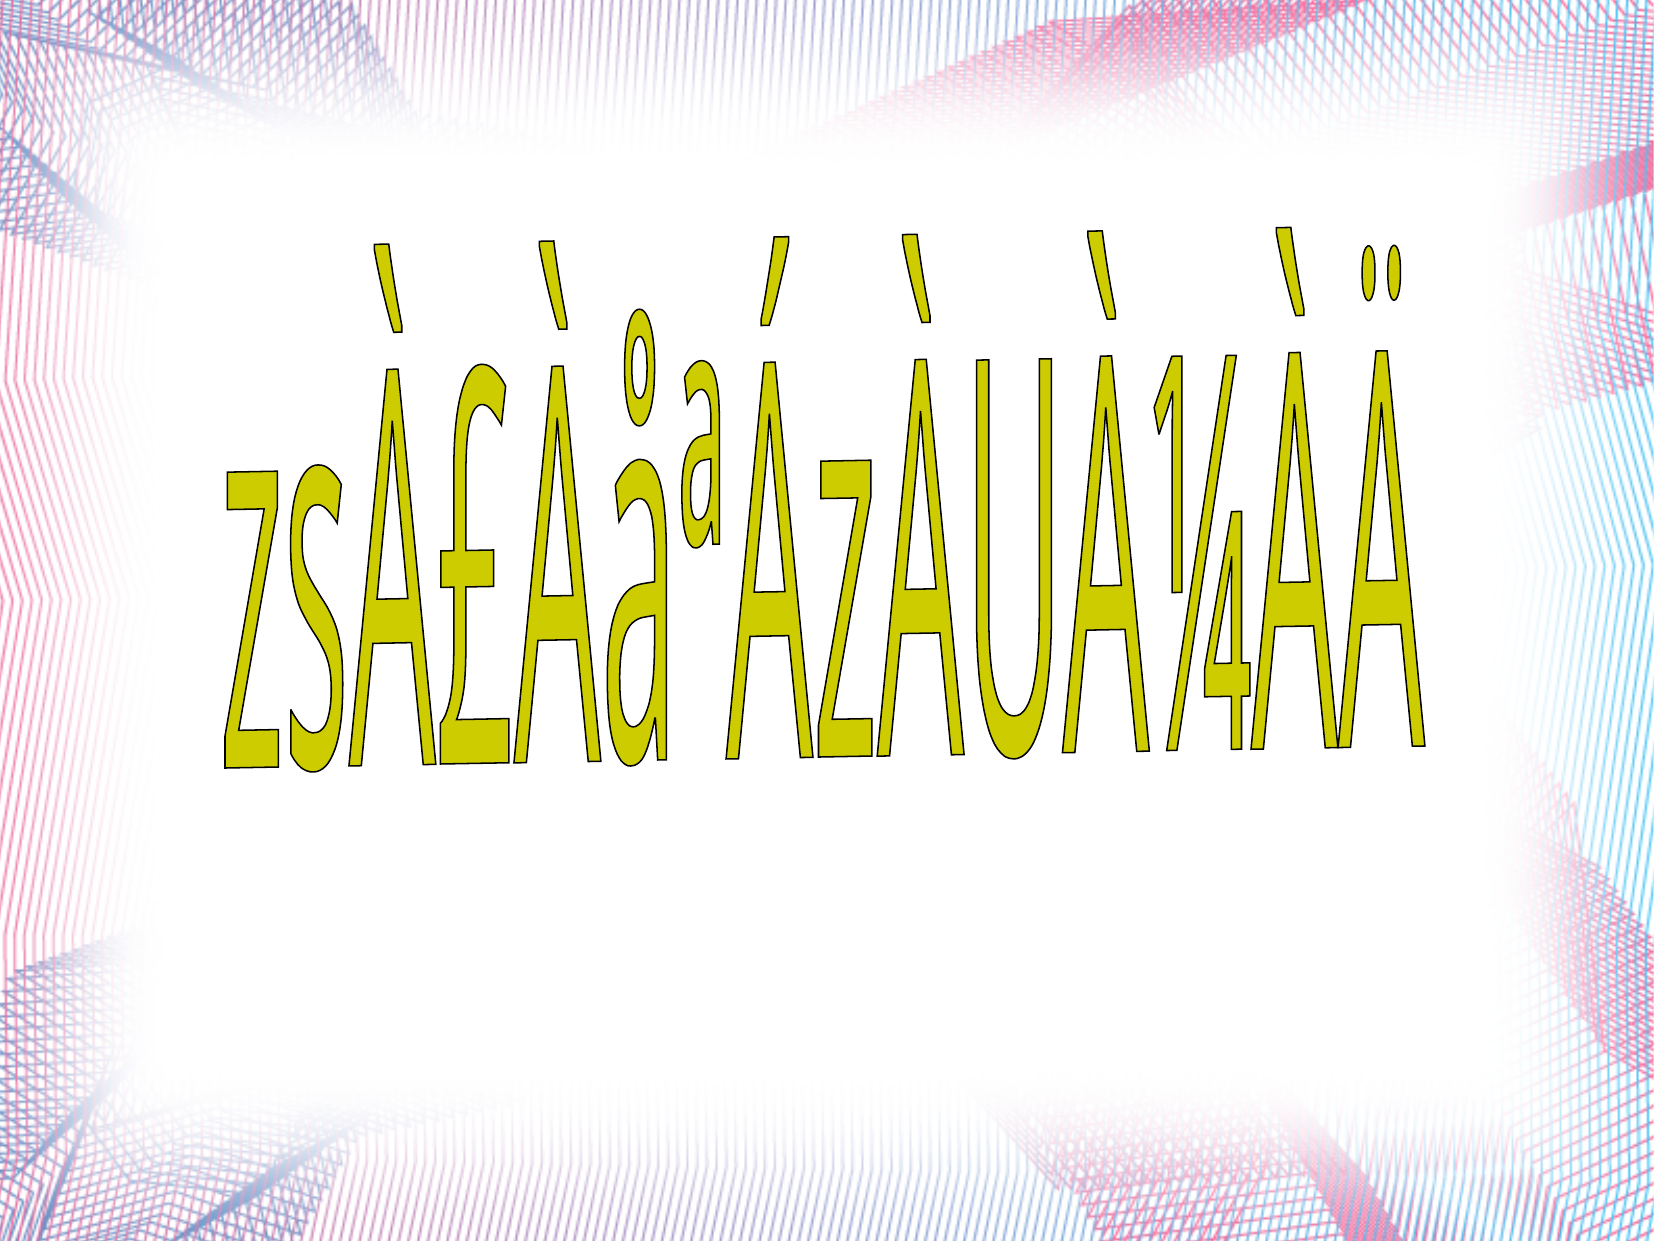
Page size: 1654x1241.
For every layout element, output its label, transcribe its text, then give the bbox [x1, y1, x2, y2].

text_box zsÀ£ÀåªÁzÀUÀ¼ÀÄ [1204, 511, 1250, 750]
text_box zsÀ£ÀåªÁzÀUÀ¼ÀÄ [761, 236, 789, 326]
text_box zsÀ£ÀåªÁzÀUÀ¼ÀÄ [1362, 245, 1375, 301]
text_box zsÀ£ÀåªÁzÀUÀ¼ÀÄ [607, 459, 667, 767]
text_box zsÀ£ÀåªÁzÀUÀ¼ÀÄ [290, 464, 343, 772]
text_box zsÀ£ÀåªÁzÀUÀ¼ÀÄ [513, 366, 601, 763]
text_box zsÀ£ÀåªÁzÀUÀ¼ÀÄ [1087, 230, 1116, 320]
text_box zsÀ£ÀåªÁzÀUÀ¼ÀÄ [348, 369, 436, 766]
text_box zsÀ£ÀåªÁzÀUÀ¼ÀÄ [1062, 355, 1150, 753]
text_box zsÀ£ÀåªÁzÀUÀ¼ÀÄ [624, 309, 655, 426]
text_box zsÀ£ÀåªÁzÀUÀ¼ÀÄ [726, 362, 813, 759]
text_box zsÀ£ÀåªÁzÀUÀ¼ÀÄ [818, 460, 872, 758]
text_box zsÀ£ÀåªÁzÀUÀ¼ÀÄ [976, 358, 1052, 759]
text_box zsÀ£ÀåªÁzÀUÀ¼ÀÄ [225, 471, 279, 769]
text_box zsÀ£ÀåªÁzÀUÀ¼ÀÄ [902, 234, 931, 323]
picture [0, 0, 1654, 1241]
text_box zsÀ£ÀåªÁzÀUÀ¼ÀÄ [1387, 245, 1401, 301]
text_box zsÀ£ÀåªÁzÀUÀ¼ÀÄ [1276, 227, 1304, 316]
text_box zsÀ£ÀåªÁzÀUÀ¼ÀÄ [440, 364, 509, 764]
text_box zsÀ£ÀåªÁzÀUÀ¼ÀÄ [539, 241, 567, 330]
text_box zsÀ£ÀåªÁzÀUÀ¼ÀÄ [1251, 350, 1425, 750]
text_box zsÀ£ÀåªÁzÀUÀ¼ÀÄ [877, 359, 965, 757]
text_box zsÀ£ÀåªÁzÀUÀ¼ÀÄ [374, 244, 402, 333]
text_box zsÀ£ÀåªÁzÀUÀ¼ÀÄ [1166, 355, 1237, 751]
text_box zsÀ£ÀåªÁzÀUÀ¼ÀÄ [681, 360, 720, 548]
text_box zsÀ£ÀåªÁzÀUÀ¼ÀÄ [1154, 356, 1182, 593]
